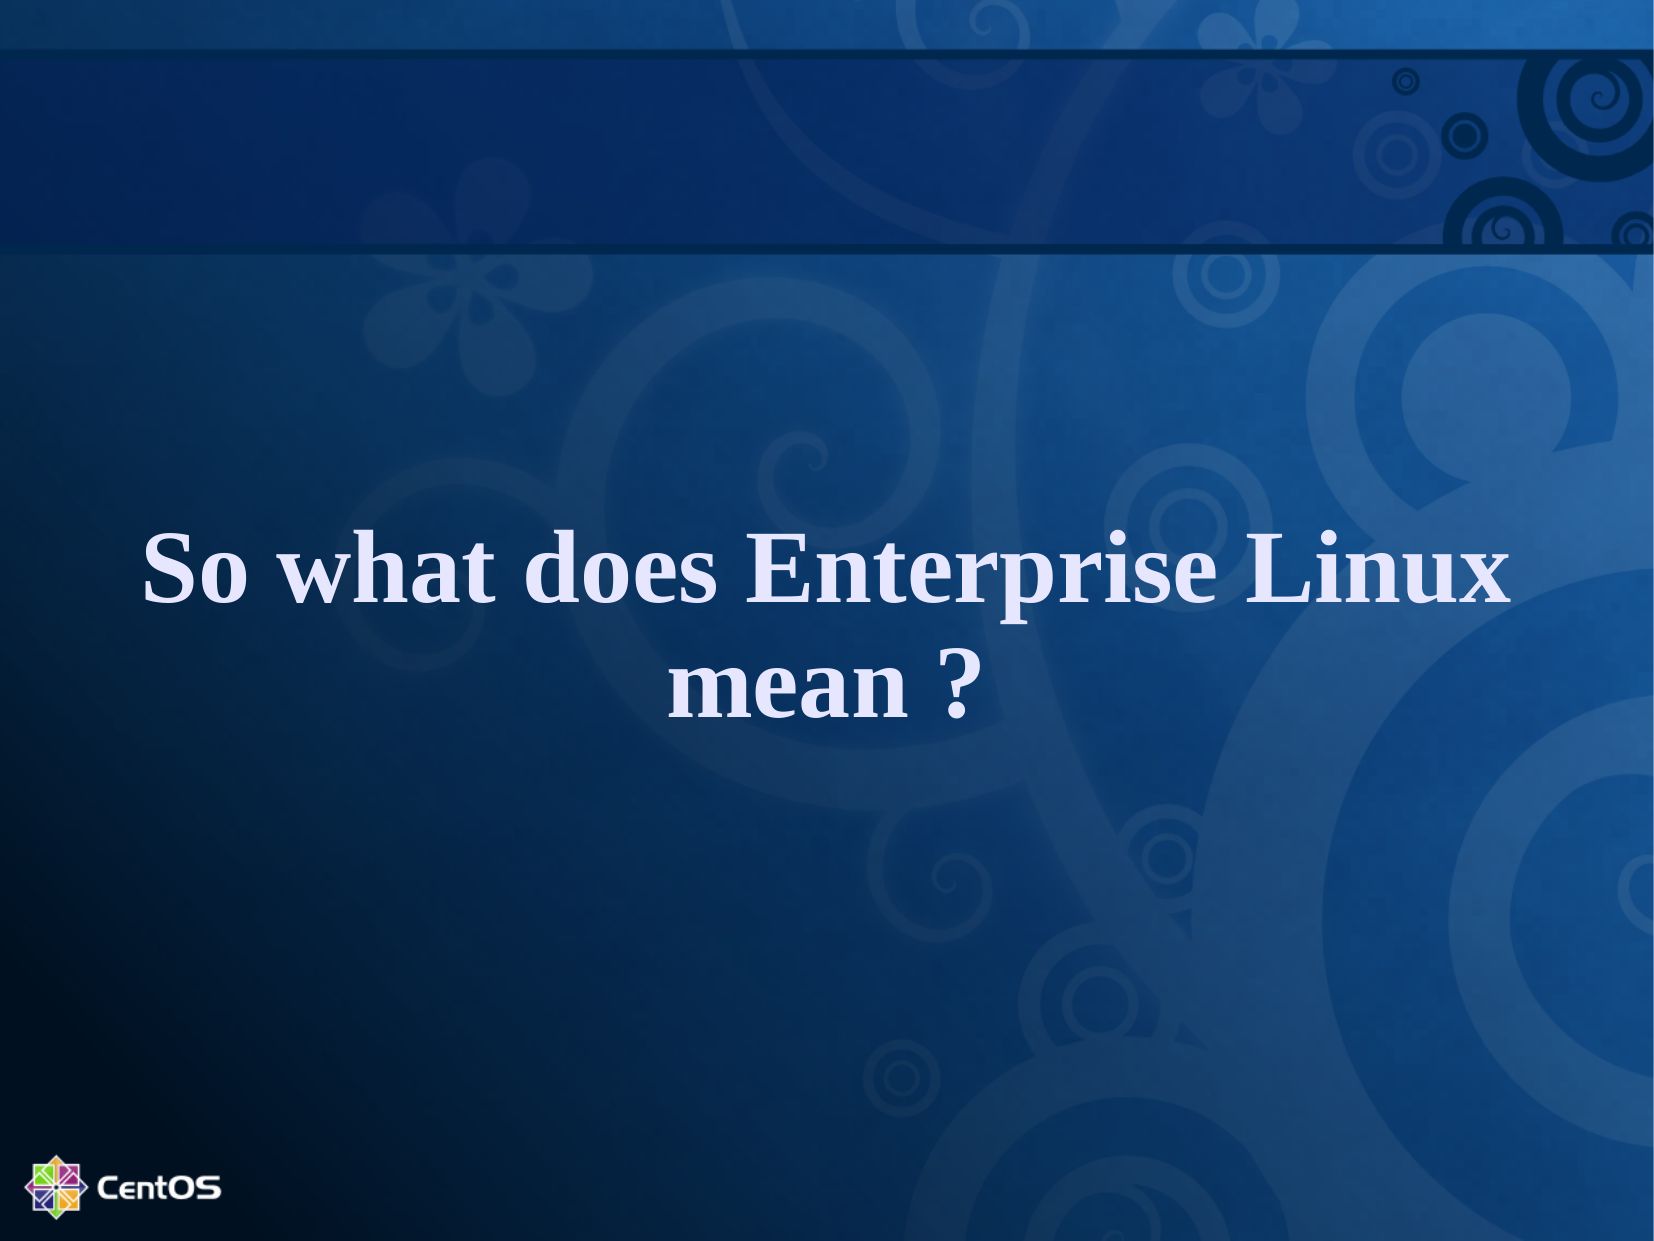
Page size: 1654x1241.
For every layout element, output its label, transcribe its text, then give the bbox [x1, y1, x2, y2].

picture [0, 0, 1654, 1241]
title So what does Enterprise Linux mean ? [82, 49, 1571, 1200]
